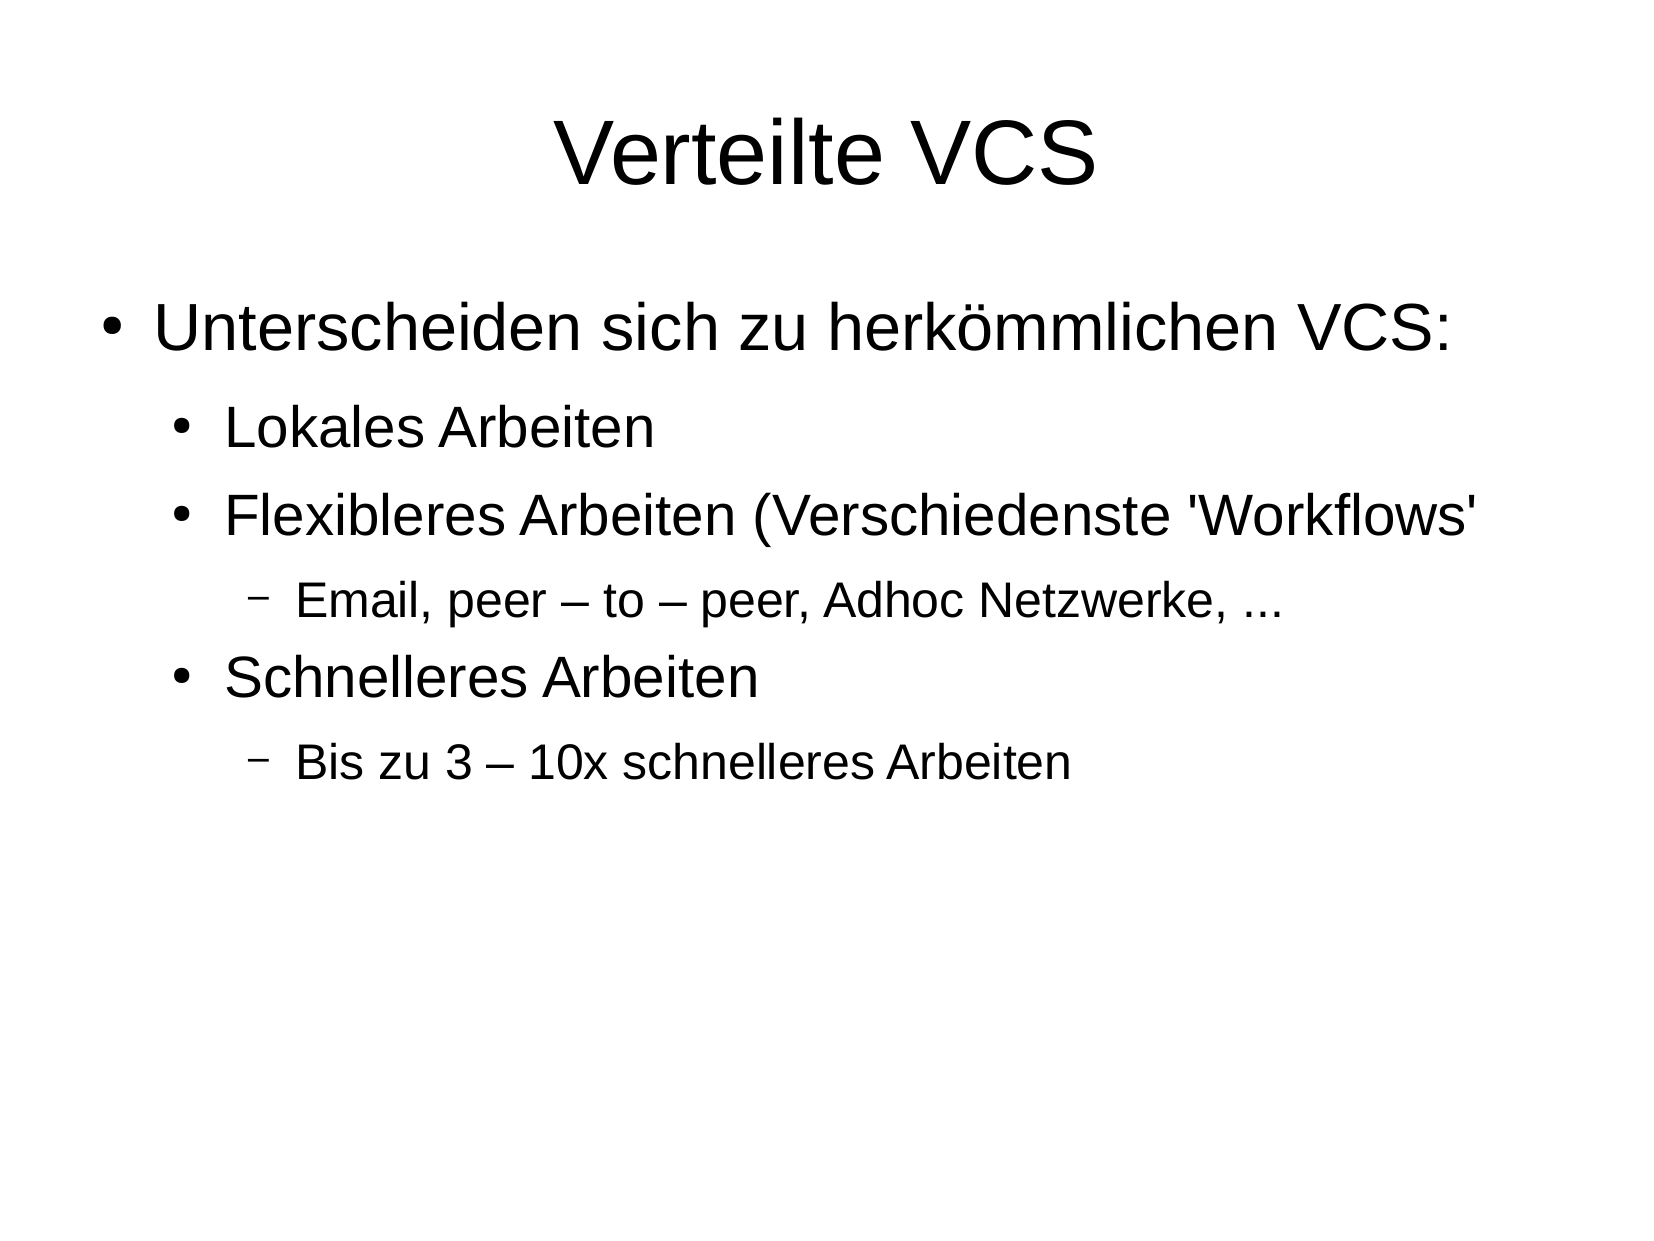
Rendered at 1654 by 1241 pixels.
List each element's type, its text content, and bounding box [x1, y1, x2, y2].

title Verteilte VCS [82, 56, 1571, 250]
list Unterscheiden sich zu herkömmlichen VCS: Lokales Arbeiten Flexibleres Arbeiten (Verschiedenste 'Workflows' Email, peer – to – peer, Adhoc Netzwerke, ... Schnelleres Arbeiten Bis zu 3 – 10x schnelleres Arbeiten [82, 290, 1571, 1094]
